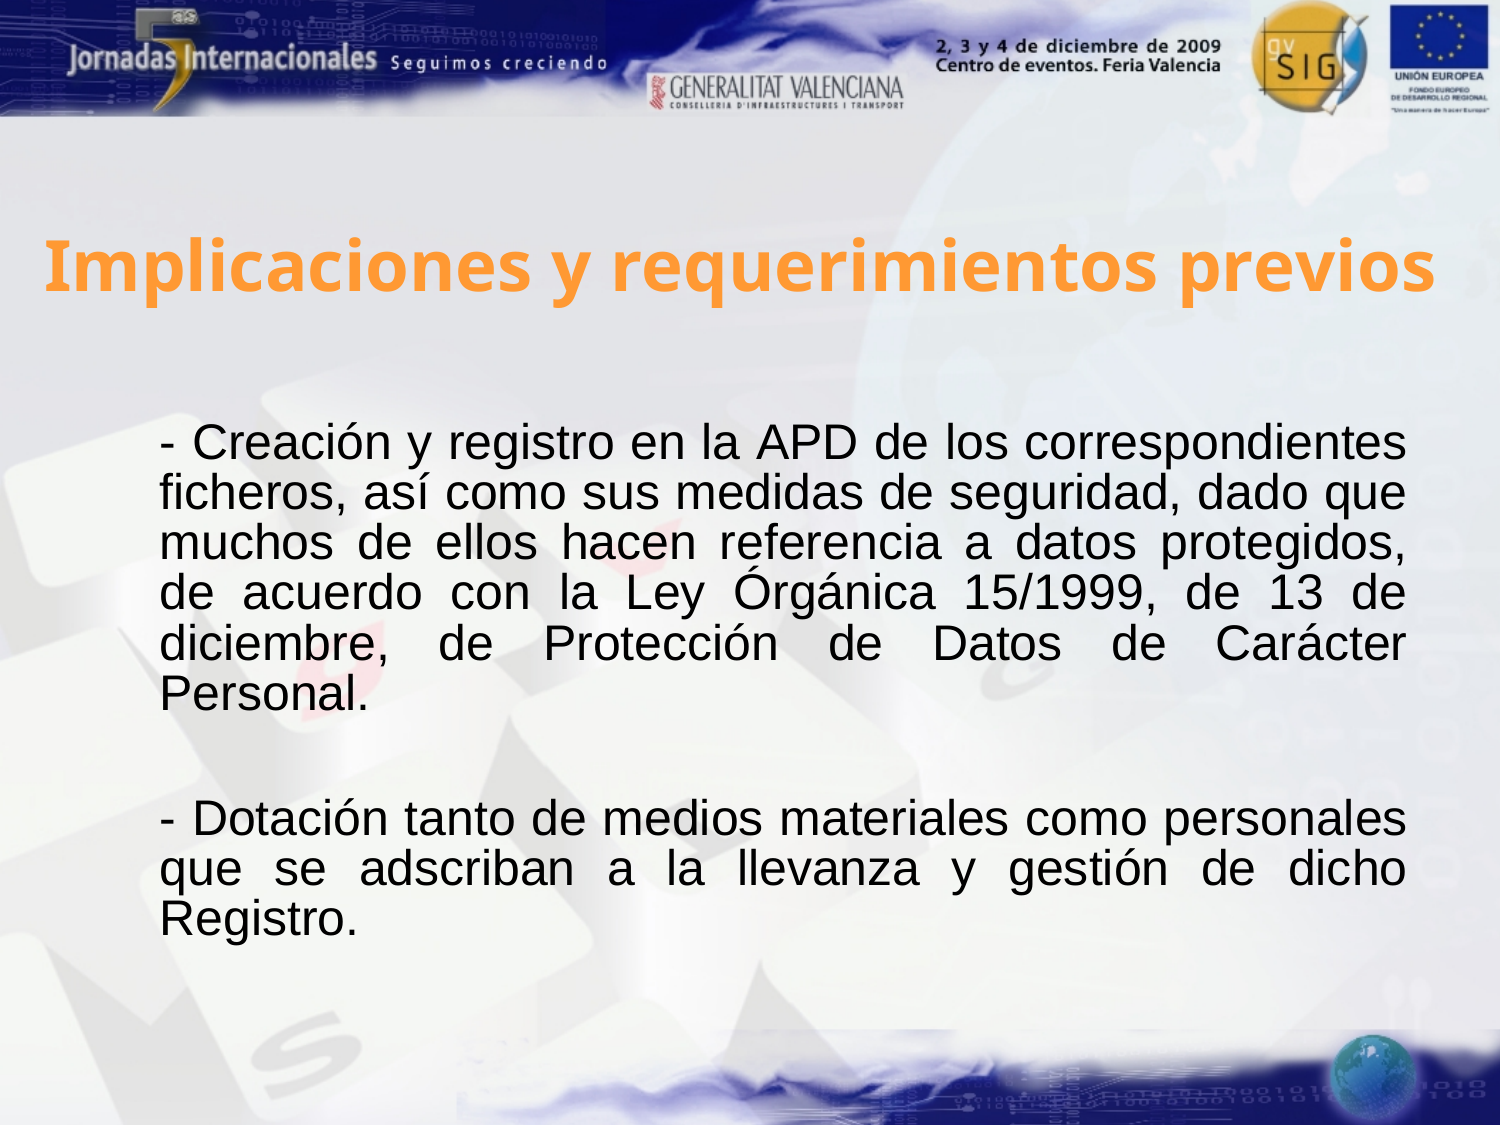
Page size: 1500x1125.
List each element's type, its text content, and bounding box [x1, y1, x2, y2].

picture [0, 329, 1500, 1125]
picture [0, 0, 1500, 198]
list - Creación y registro en la APD de los correspondientes ficheros, así como sus medidas de seguridad, dado que muchos de ellos hacen referencia a datos protegidos, de acuerdo con la Ley Órgánica 15/1999, de 13 de diciembre, de Protección de Datos de Carácter Personal. - Dotación tanto de medios materiales como personales que se adscriban a la llevanza y gestión de dicho Registro. [88, 329, 1424, 1066]
text_box Implicaciones y requerimientos previos [0, 198, 1500, 329]
